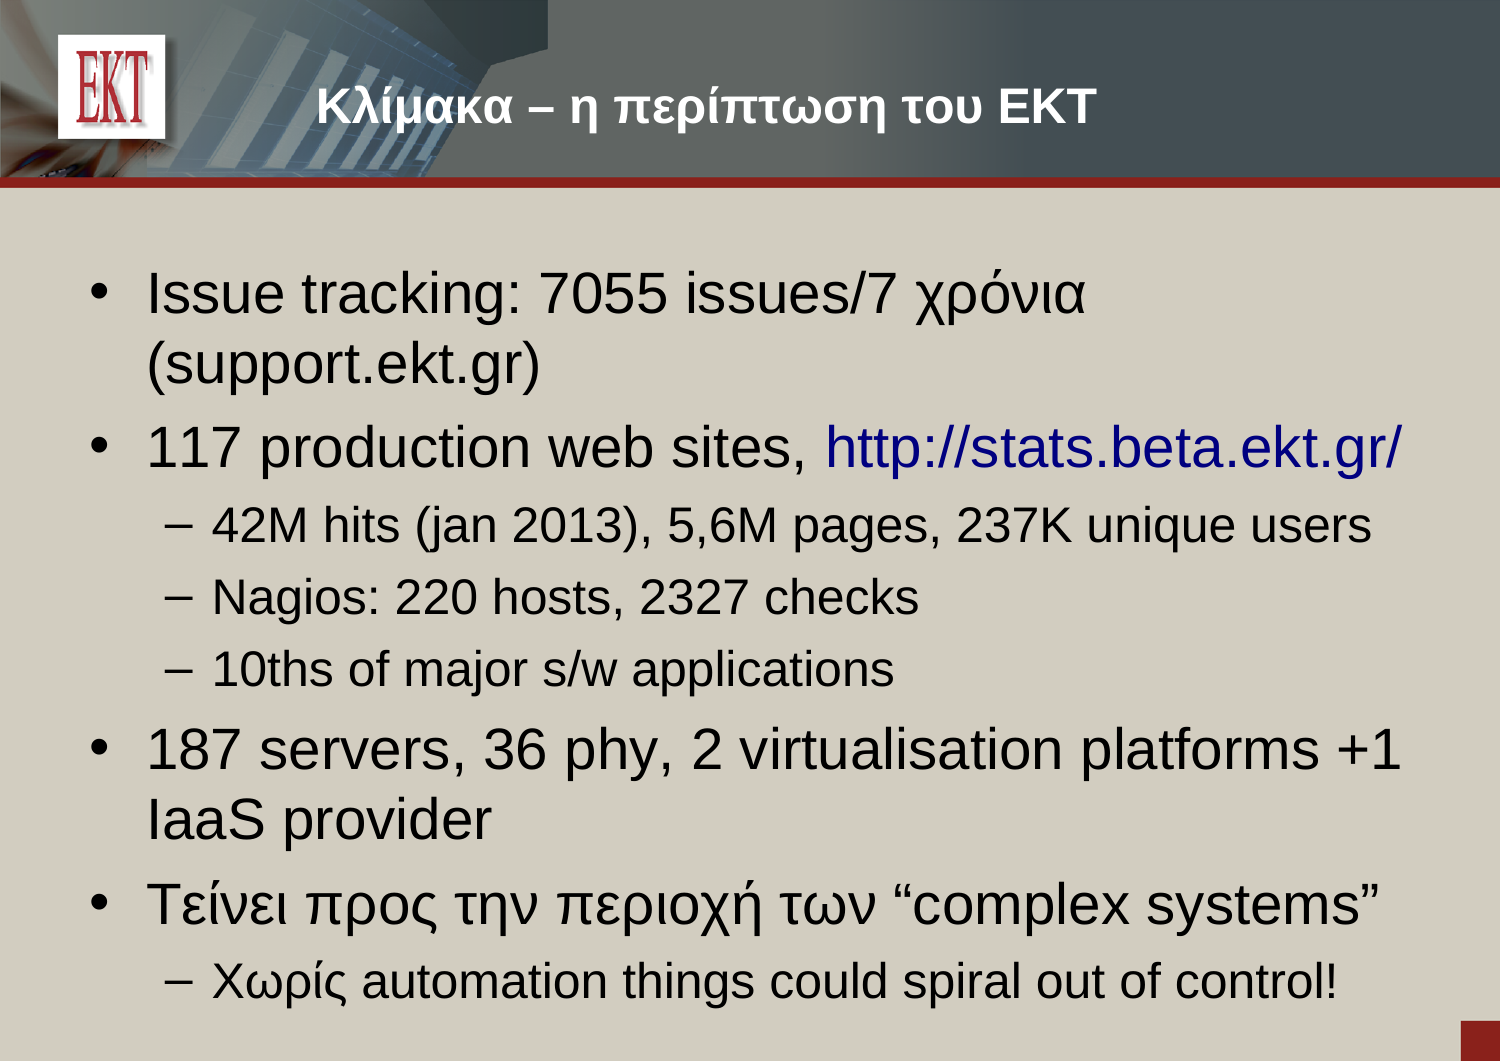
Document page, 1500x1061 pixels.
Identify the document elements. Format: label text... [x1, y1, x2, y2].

list Issue tracking: 7055 issues/7 χρόνια (support.ekt.gr) 117 production web sites, http://stats.beta.ekt.gr/ 42M hits (jan 2013), 5,6M pages, 237K unique users Nagios: 220 hosts, 2327 checks 10ths of major s/w applications 187 servers, 36 phy, 2 virtualisation platforms +1 IaaS provider Τείνει προς την περιοχή των “complex systems” Χωρίς automation things could spiral out of control! [75, 247, 1426, 1061]
picture [0, 0, 1500, 1061]
title Κλίμακα – η περίπτωση του ΕΚΤ [301, 42, 1426, 165]
